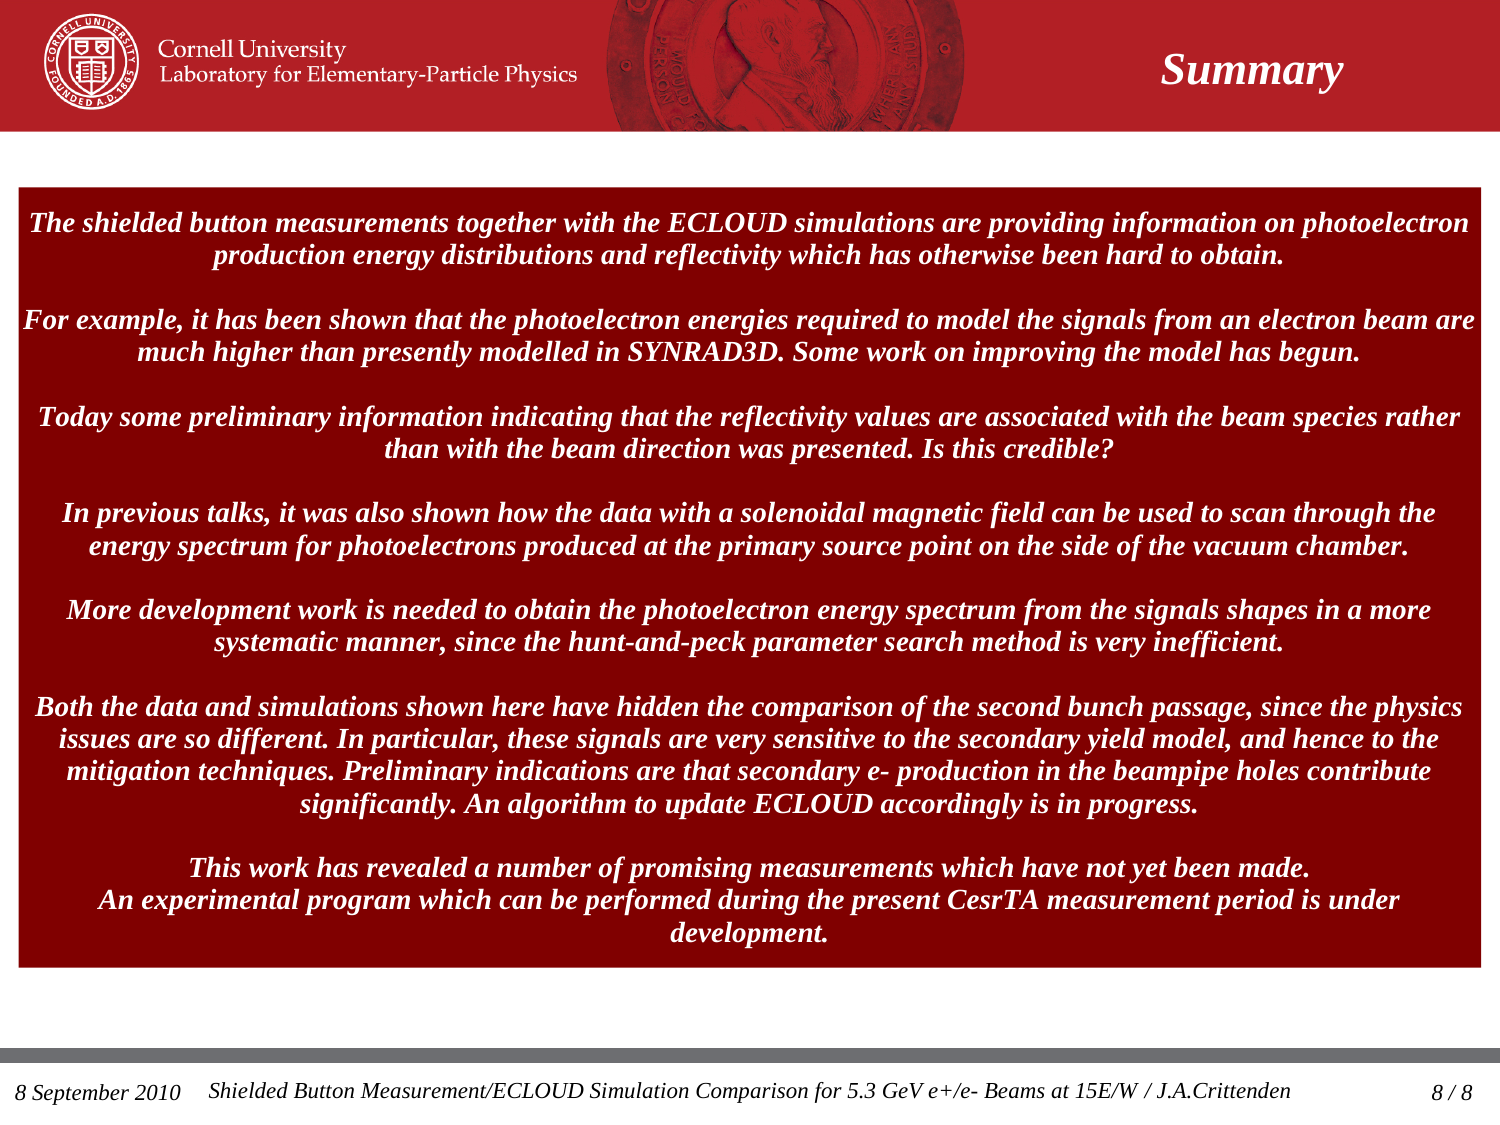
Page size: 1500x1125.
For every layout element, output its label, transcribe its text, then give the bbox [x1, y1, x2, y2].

title Summary [1012, 12, 1492, 126]
picture [0, 0, 1500, 132]
text_box The shielded button measurements together with the ECLOUD simulations are providing information on photoelectron production energy distributions and reflectivity which has otherwise been hard to obtain. For example, it has been shown that the photoelectron energies required to model the signals from an electron beam are much higher than presently modelled in SYNRAD3D. Some work on improving the model has begun. Today some preliminary information indicating that the reflectivity values are associated with the beam species rather than with the beam direction was presented. Is this credible? In previous talks, it was also shown how the data with a solenoidal magnetic field can be used to scan through the energy spectrum for photoelectrons produced at the primary source point on the side of the vacuum chamber. More development work is needed to obtain the photoelectron energy spectrum from the signals shapes in a more systematic manner, since the hunt-and-peck parameter search method is very inefficient. Both the data and simulations shown here have hidden the comparison of the second bunch passage, since the physics issues are so different. In particular, these signals are very sensitive to the secondary yield model, and hence to the mitigation techniques. Preliminary indications are that secondary e- production in the beampipe holes contribute significantly. An algorithm to update ECLOUD accordingly is in progress. This work has revealed a number of promising measurements which have not yet been made. An experimental program which can be performed during the present CesrTA measurement period is under development. [18, 187, 1482, 968]
